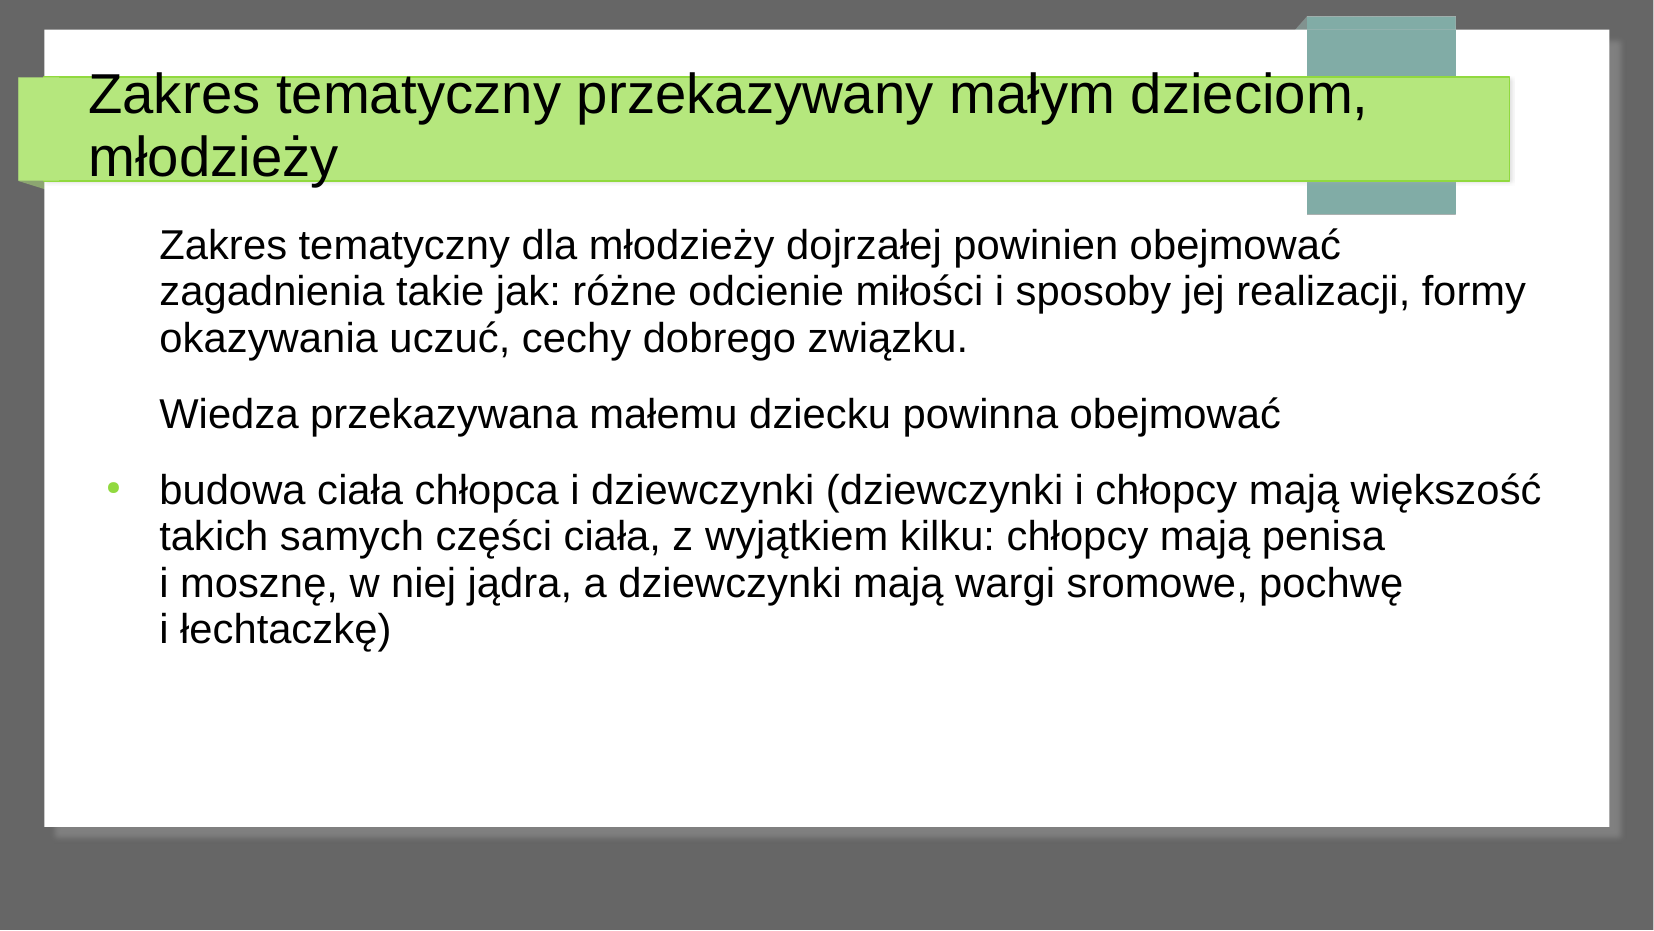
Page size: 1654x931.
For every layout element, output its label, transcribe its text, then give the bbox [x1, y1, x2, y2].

list Zakres tematyczny dla młodzieży dojrzałej powinien obejmować zagadnienia takie jak: różne odcienie miłości i sposoby jej realizacji, formy okazywania uczuć, cechy dobrego związku. Wiedza przekazywana małemu dziecku powinna obejmować budowa ciała chłopca i dziewczynki (dziewczynki i chłopcy mają większość takich samych części ciała, z wyjątkiem kilku: chłopcy mają penisa i mosznę, w niej jądra, a dziewczynki mają wargi sromowe, pochwę i łechtaczkę) [88, 221, 1565, 813]
title Zakres tematyczny przekazywany małym dzieciom, młodzieży [88, 62, 1506, 189]
